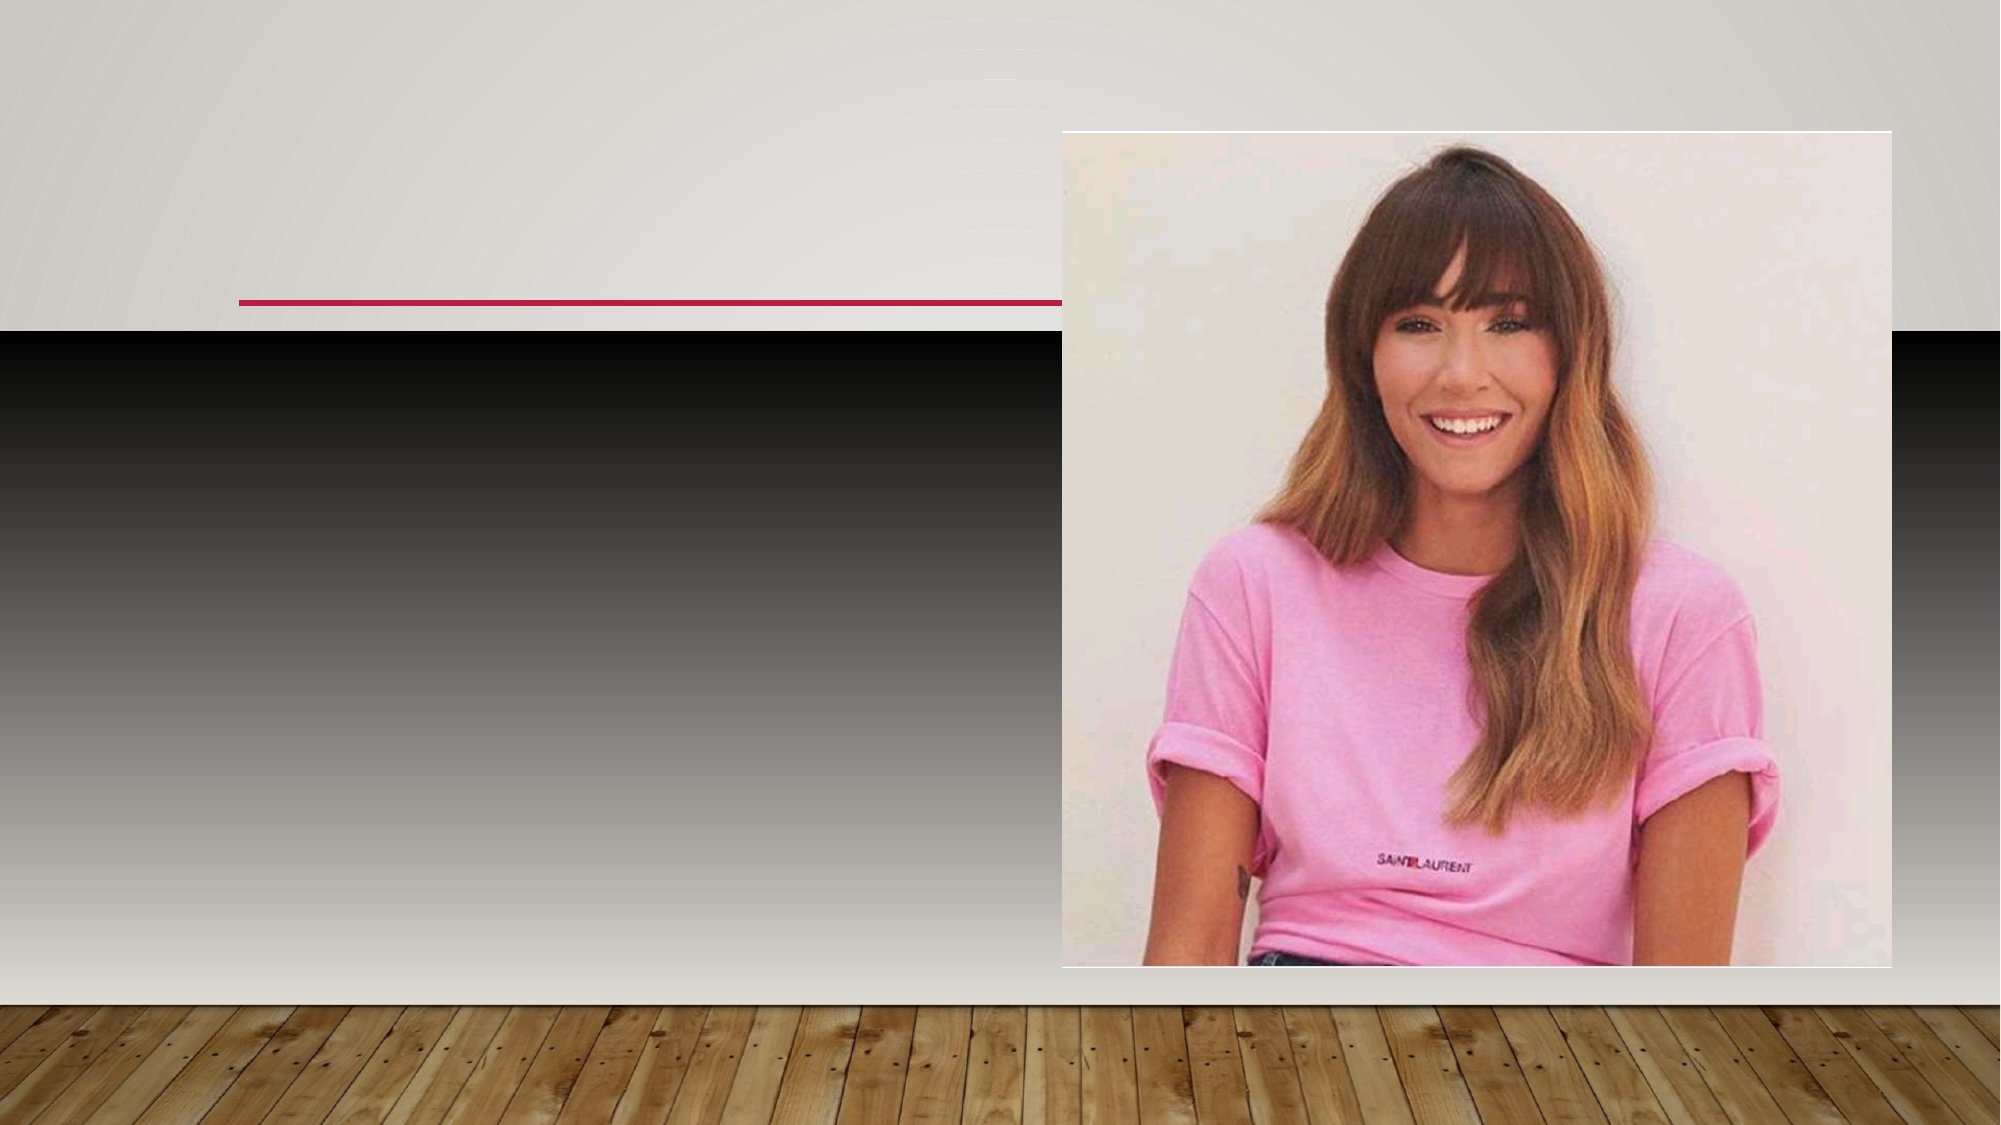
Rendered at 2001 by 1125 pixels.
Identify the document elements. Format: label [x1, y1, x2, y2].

picture [1062, 131, 1892, 968]
